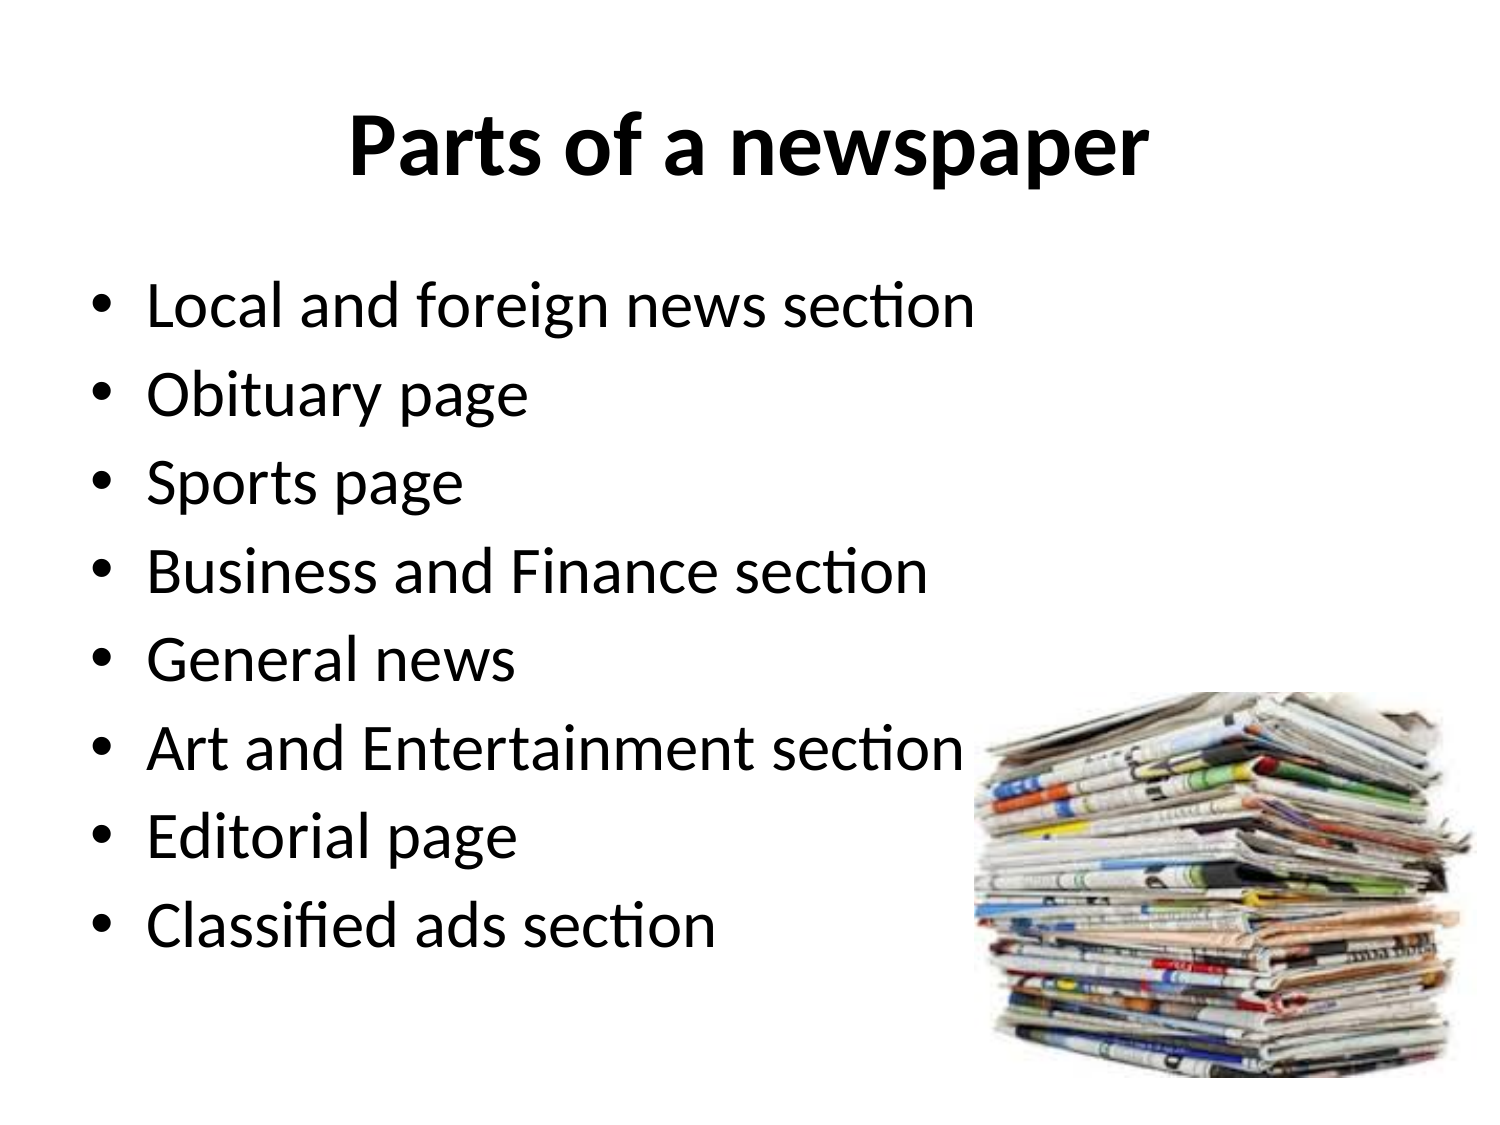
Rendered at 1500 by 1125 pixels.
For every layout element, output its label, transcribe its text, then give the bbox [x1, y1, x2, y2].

text_box Local and foreign news section Obituary page Sports page Business and Finance section General news Art and Entertainment section Editorial page Classified ads section [75, 262, 1426, 1005]
text_box Parts of a newspaper [75, 45, 1426, 233]
picture [974, 692, 1477, 1078]
